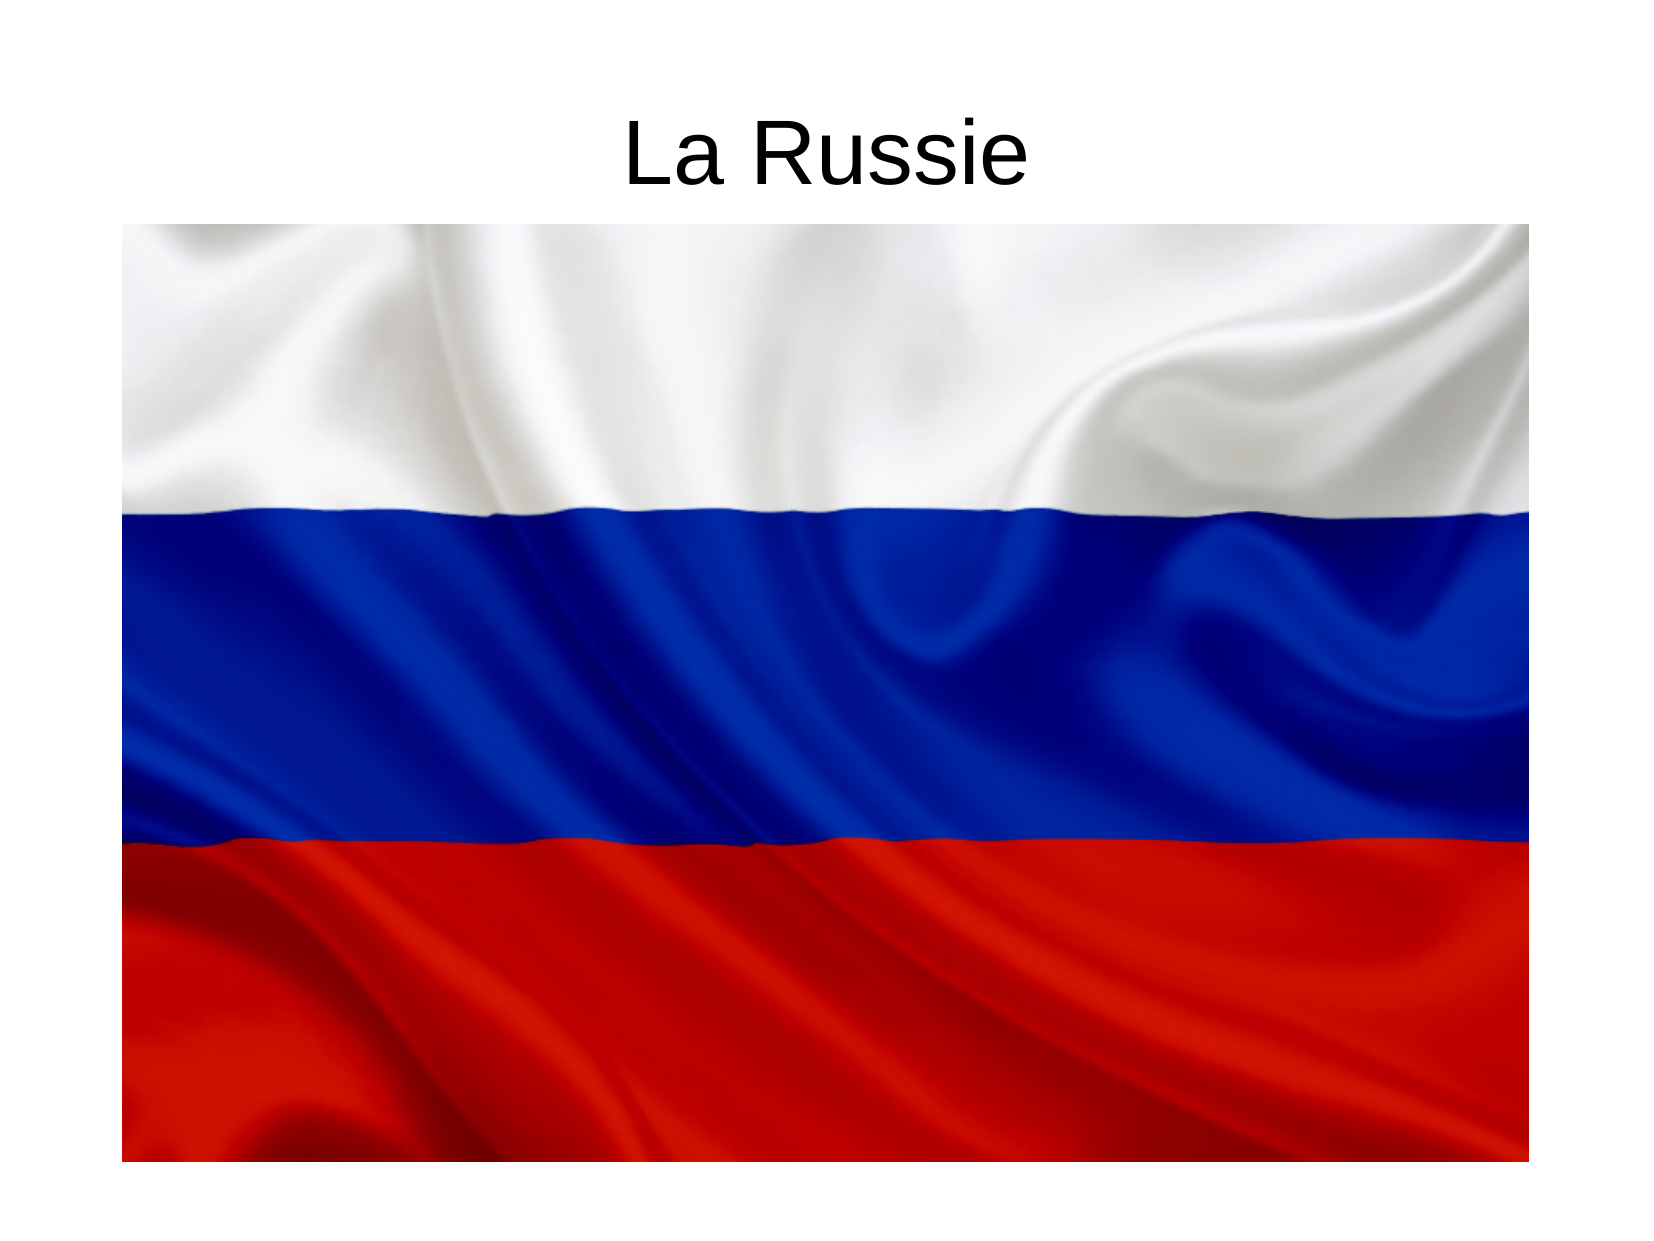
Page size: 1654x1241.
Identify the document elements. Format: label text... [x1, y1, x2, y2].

picture [122, 224, 1529, 1162]
title La Russie [82, 49, 1571, 257]
